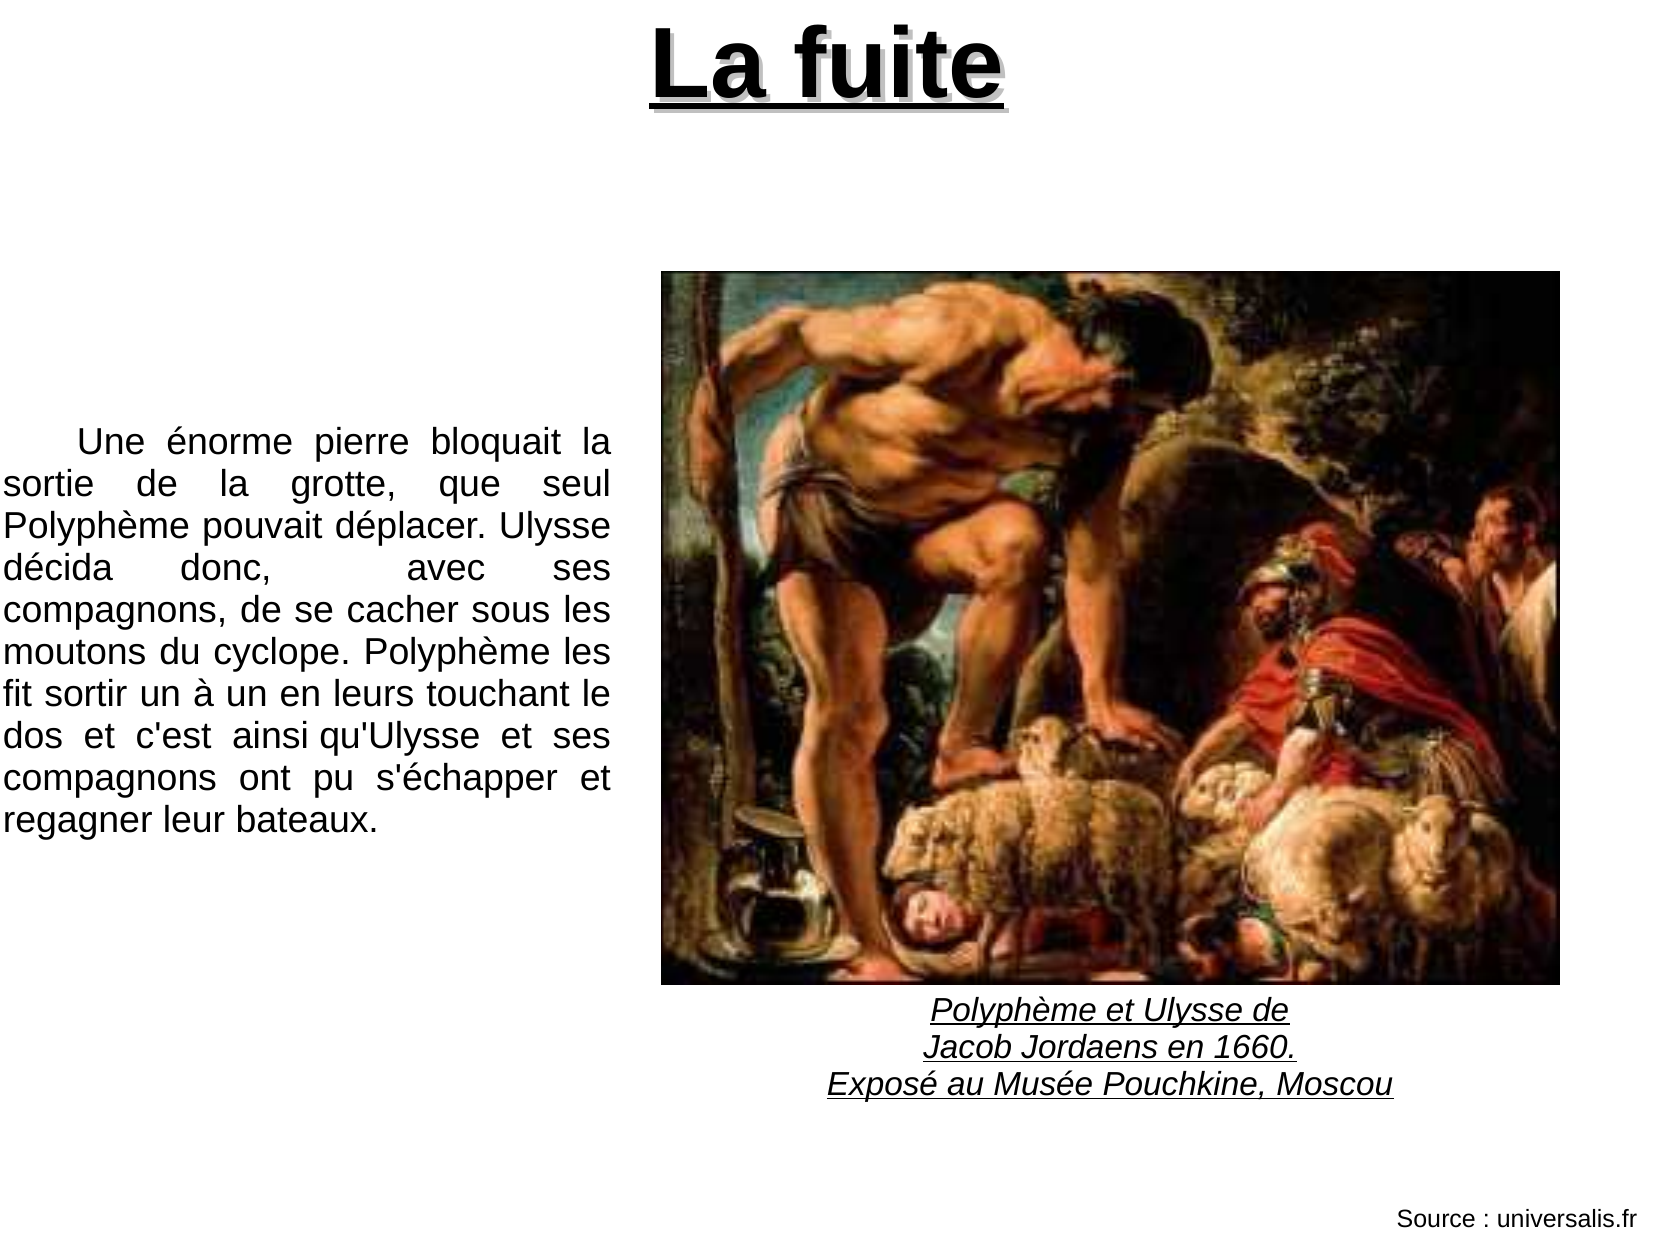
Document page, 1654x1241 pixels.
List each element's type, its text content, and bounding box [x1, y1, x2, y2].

text_box Une énorme pierre bloquait la sortie de la grotte, que seul Polyphème pouvait déplacer. Ulysse décida donc, avec ses compagnons, de se cacher sous les moutons du cyclope. Polyphème les fit sortir un à un en leurs touchant le dos et c'est ainsi qu'Ulysse et ses compagnons ont pu s'échapper et regagner leur bateaux. [0, 413, 626, 1241]
text_box Source : universalis.fr [1381, 1197, 1654, 1241]
text_box La fuite [0, 0, 1654, 127]
picture [661, 271, 1560, 984]
text_box Polyphème et Ulysse de Jacob Jordaens en 1660. Exposé au Musée Pouchkine, Moscou [661, 984, 1560, 1111]
